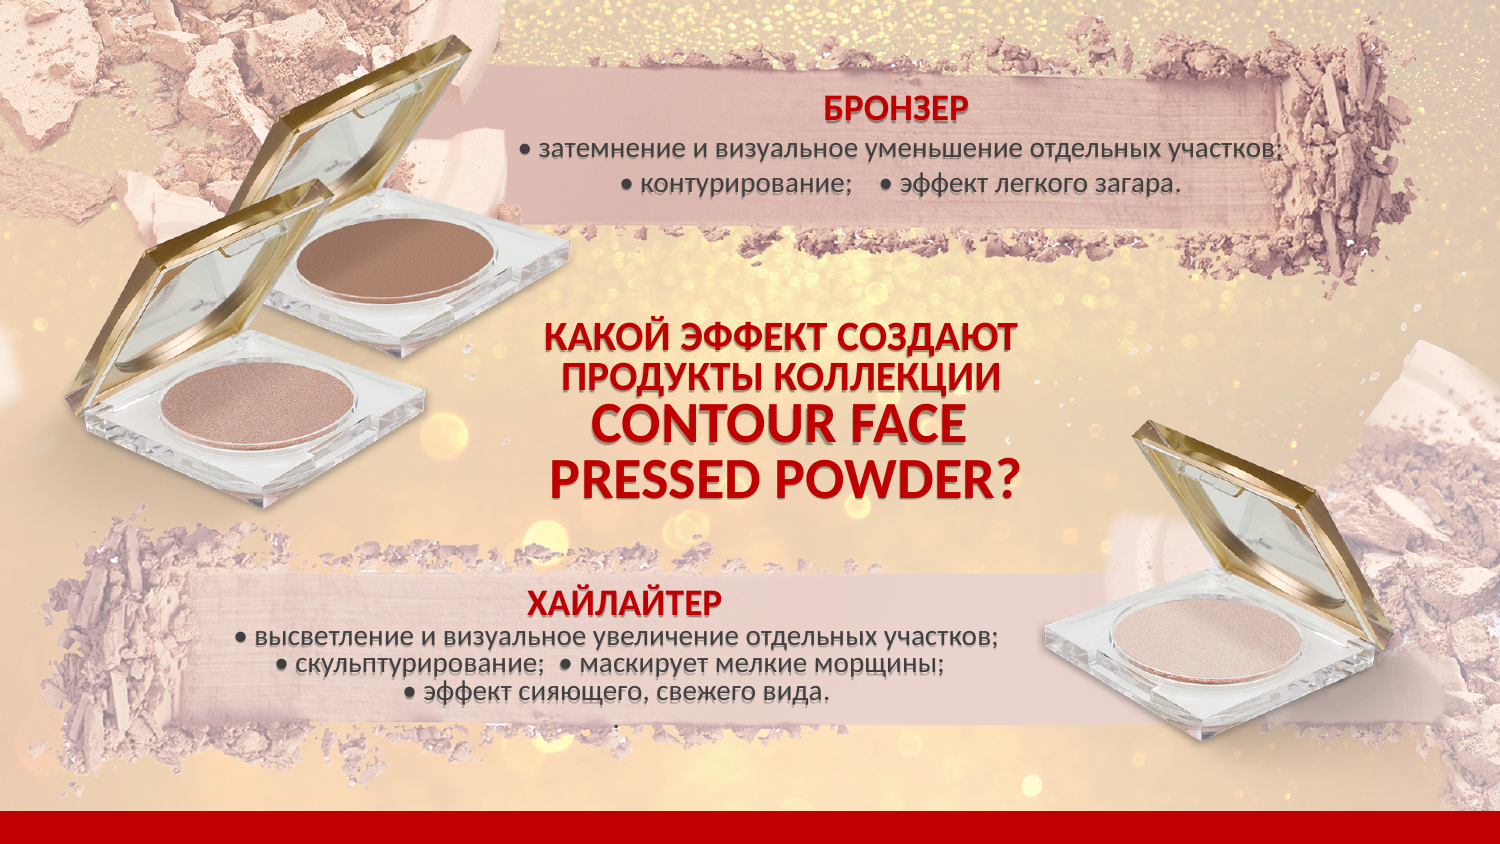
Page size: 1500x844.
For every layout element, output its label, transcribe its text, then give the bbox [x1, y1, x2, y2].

text_box [0, 811, 1500, 844]
picture [0, 0, 1500, 811]
text_box ХАЙЛАЙТЕР • высветление и визуальное увеличение отдельных участков; • скульптурирование; • маскирует мелкие морщины; • эффект сияющего, свежего вида. . [46, 579, 1187, 744]
text_box БРОНЗЕР • затемнение и визуальное уменьшение отдельных участков; • контурирование; • эффект легкого загара. [485, 75, 1317, 208]
text_box КАКОЙ ЭФФЕКТ СОЗДАЮТ ПРОДУКТЫ КОЛЛЕКЦИИ CONTOUR FACE PRESSED POWDER? [362, 310, 1210, 521]
